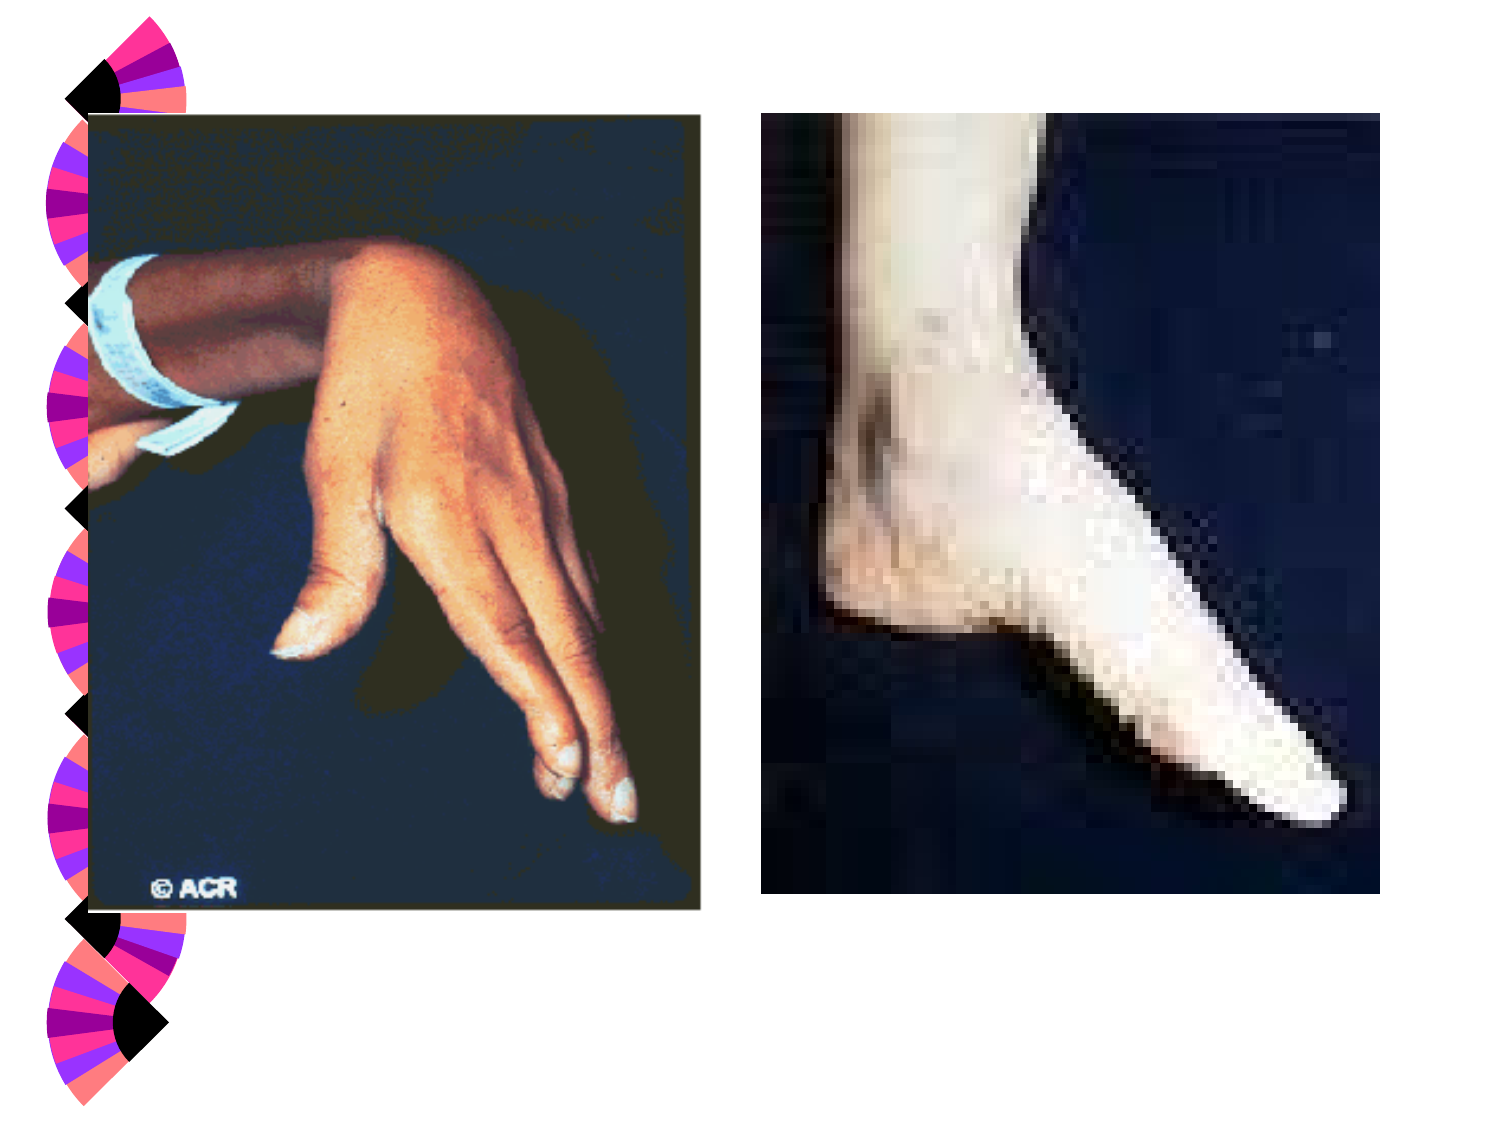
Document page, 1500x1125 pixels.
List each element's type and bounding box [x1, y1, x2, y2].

picture [761, 113, 1380, 894]
picture [88, 113, 706, 913]
